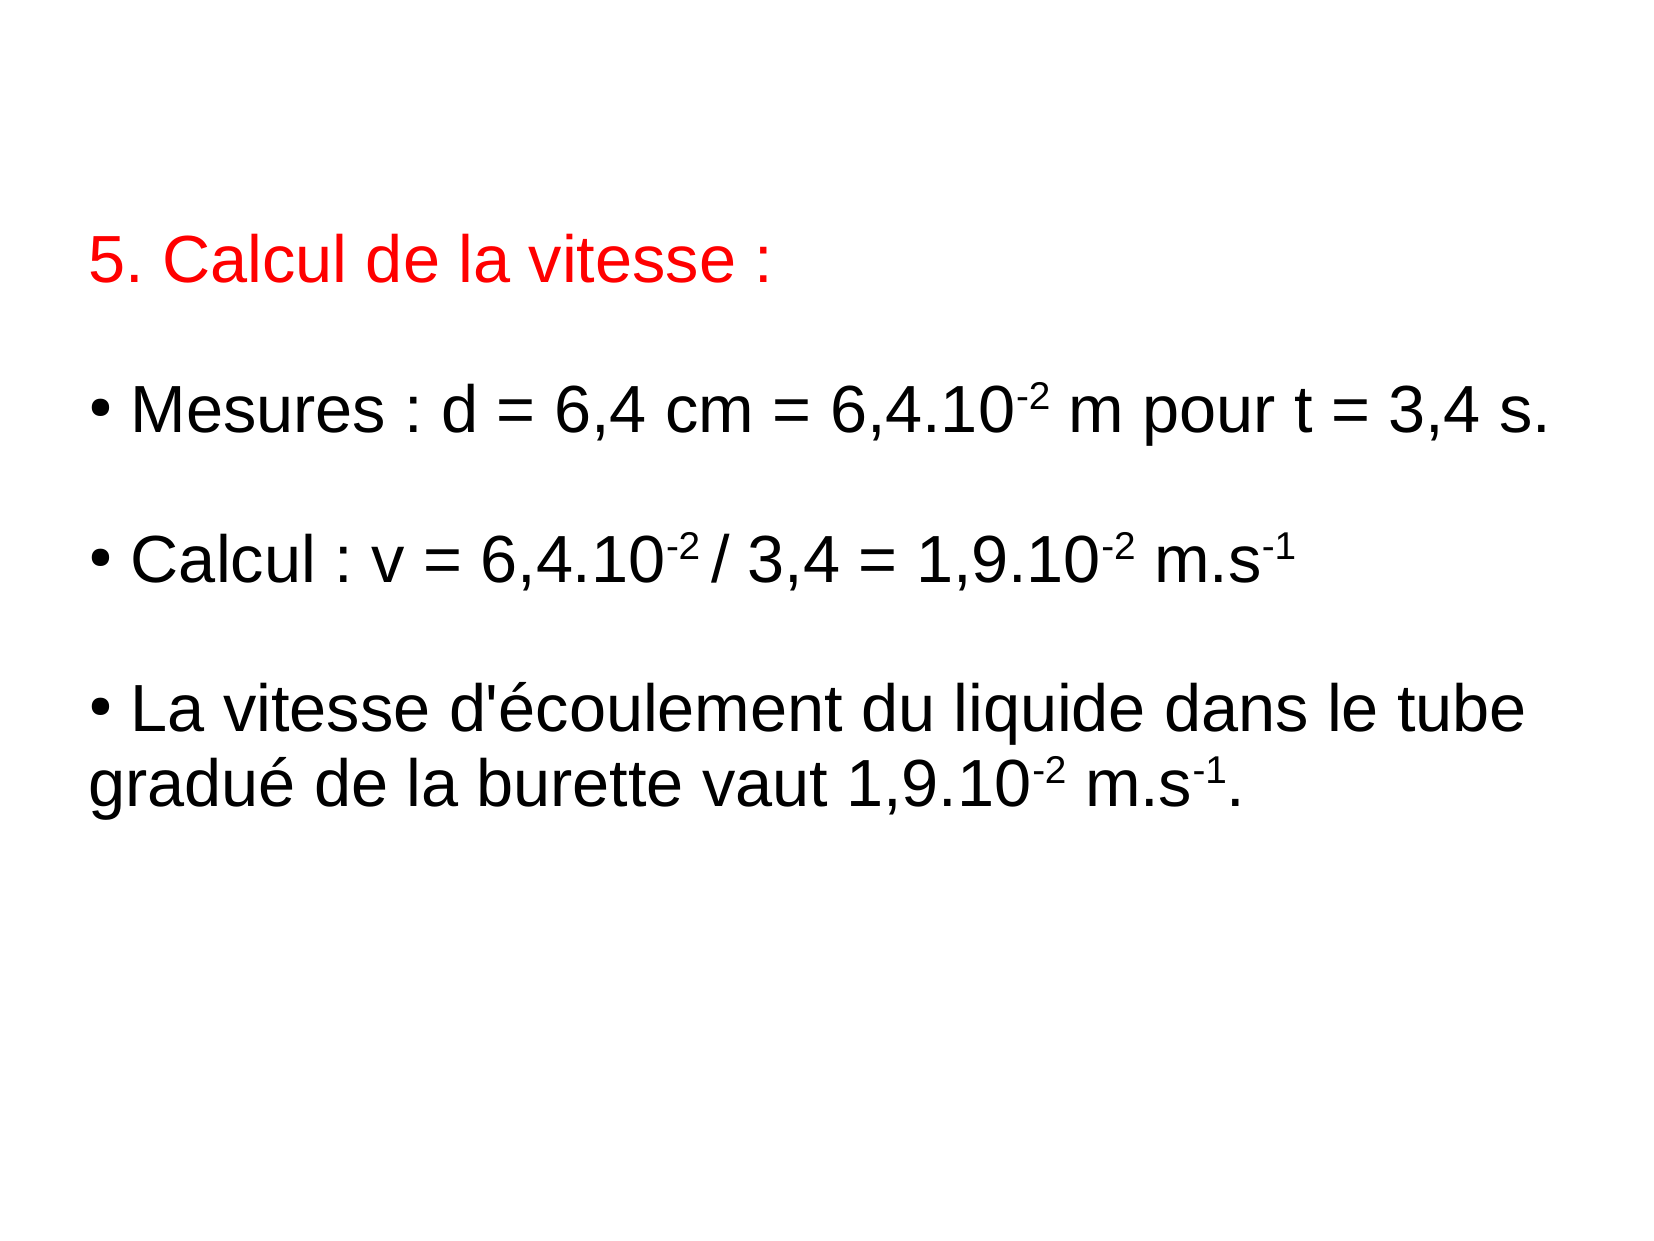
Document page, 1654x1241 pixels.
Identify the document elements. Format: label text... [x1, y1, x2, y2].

subtitle 5. Calcul de la vitesse : Mesures : d = 6,4 cm = 6,4.10-2 m pour t = 3,4 s. Calcul : v = 6,4.10-2 / 3,4 = 1,9.10-2 m.s-1 La vitesse d'écoulement du liquide dans le tube gradué de la burette vaut 1,9.10-2 m.s-1. [88, 218, 1595, 974]
